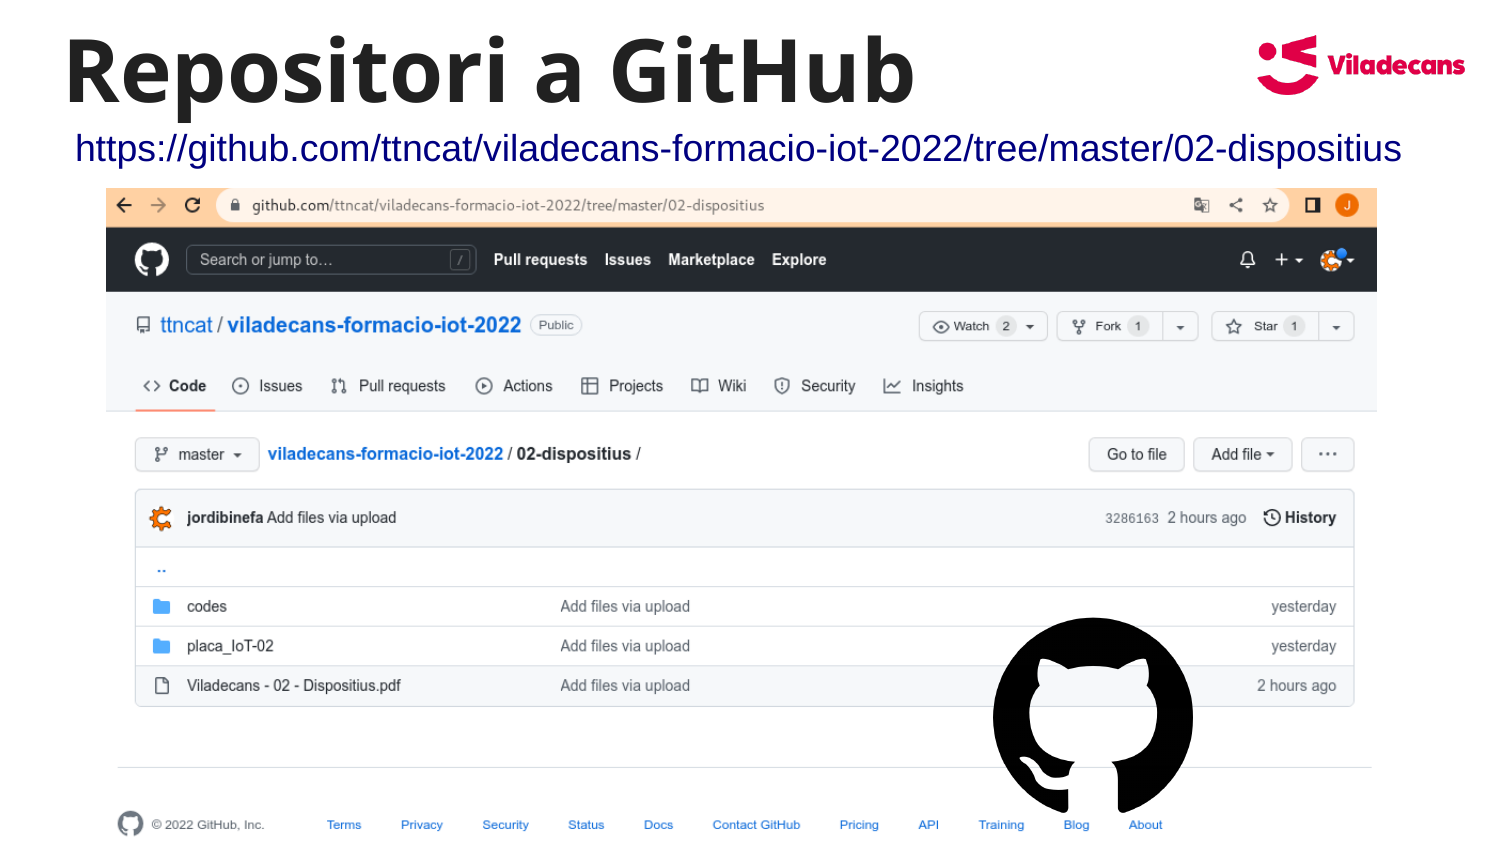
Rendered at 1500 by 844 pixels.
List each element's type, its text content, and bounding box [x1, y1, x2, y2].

title Repositori a GitHub [47, 0, 1445, 132]
text_box https://github.com/ttncat/viladecans-formacio-iot-2022/tree/master/02-dispositius [60, 120, 1418, 178]
picture [1445, 35, 1465, 95]
picture [106, 188, 1377, 844]
